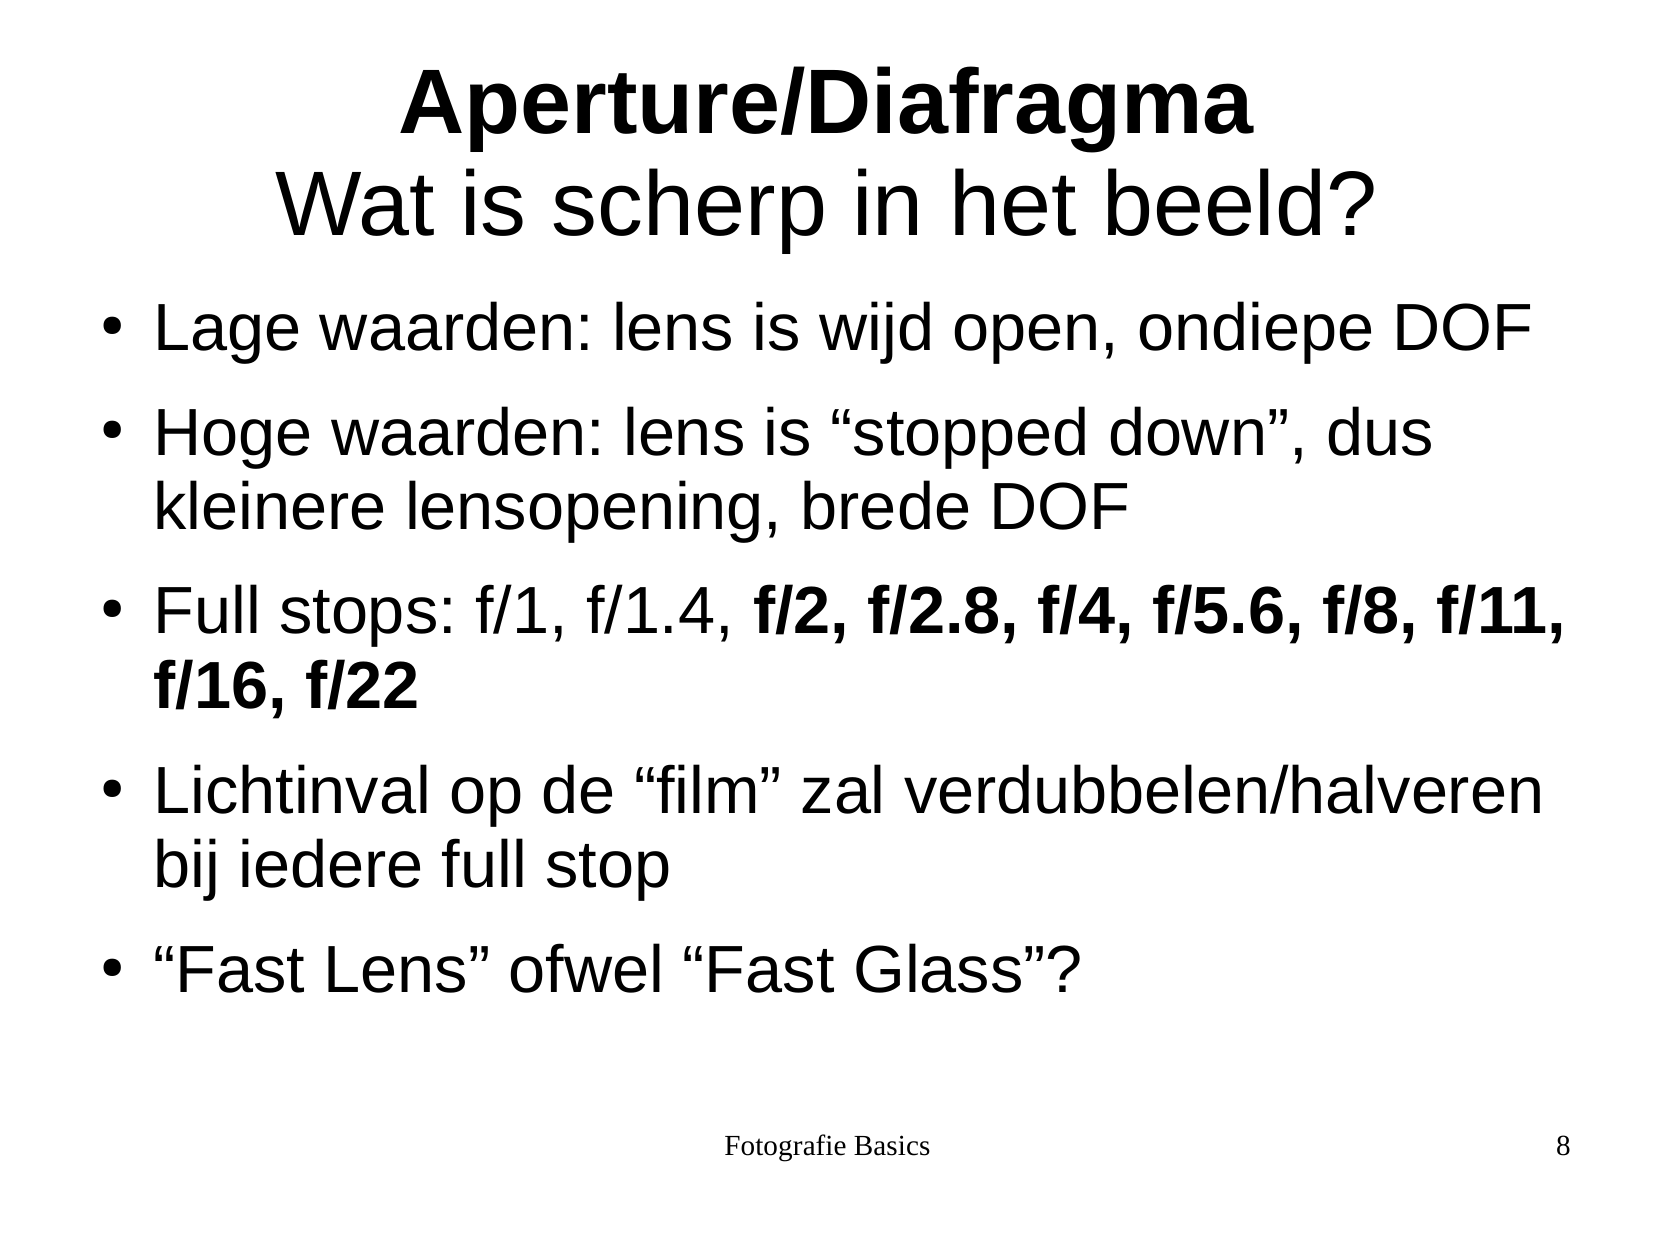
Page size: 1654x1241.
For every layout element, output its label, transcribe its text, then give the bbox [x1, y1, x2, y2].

title Aperture/Diafragma Wat is scherp in het beeld? [82, 49, 1571, 257]
list Lage waarden: lens is wijd open, ondiepe DOF Hoge waarden: lens is “stopped down”, dus kleinere lensopening, brede DOF Full stops: f/1, f/1.4, f/2, f/2.8, f/4, f/5.6, f/8, f/11, f/16, f/22 Lichtinval op de “film” zal verdubbelen/halveren bij iedere full stop “Fast Lens” ofwel “Fast Glass”? [82, 290, 1571, 1010]
